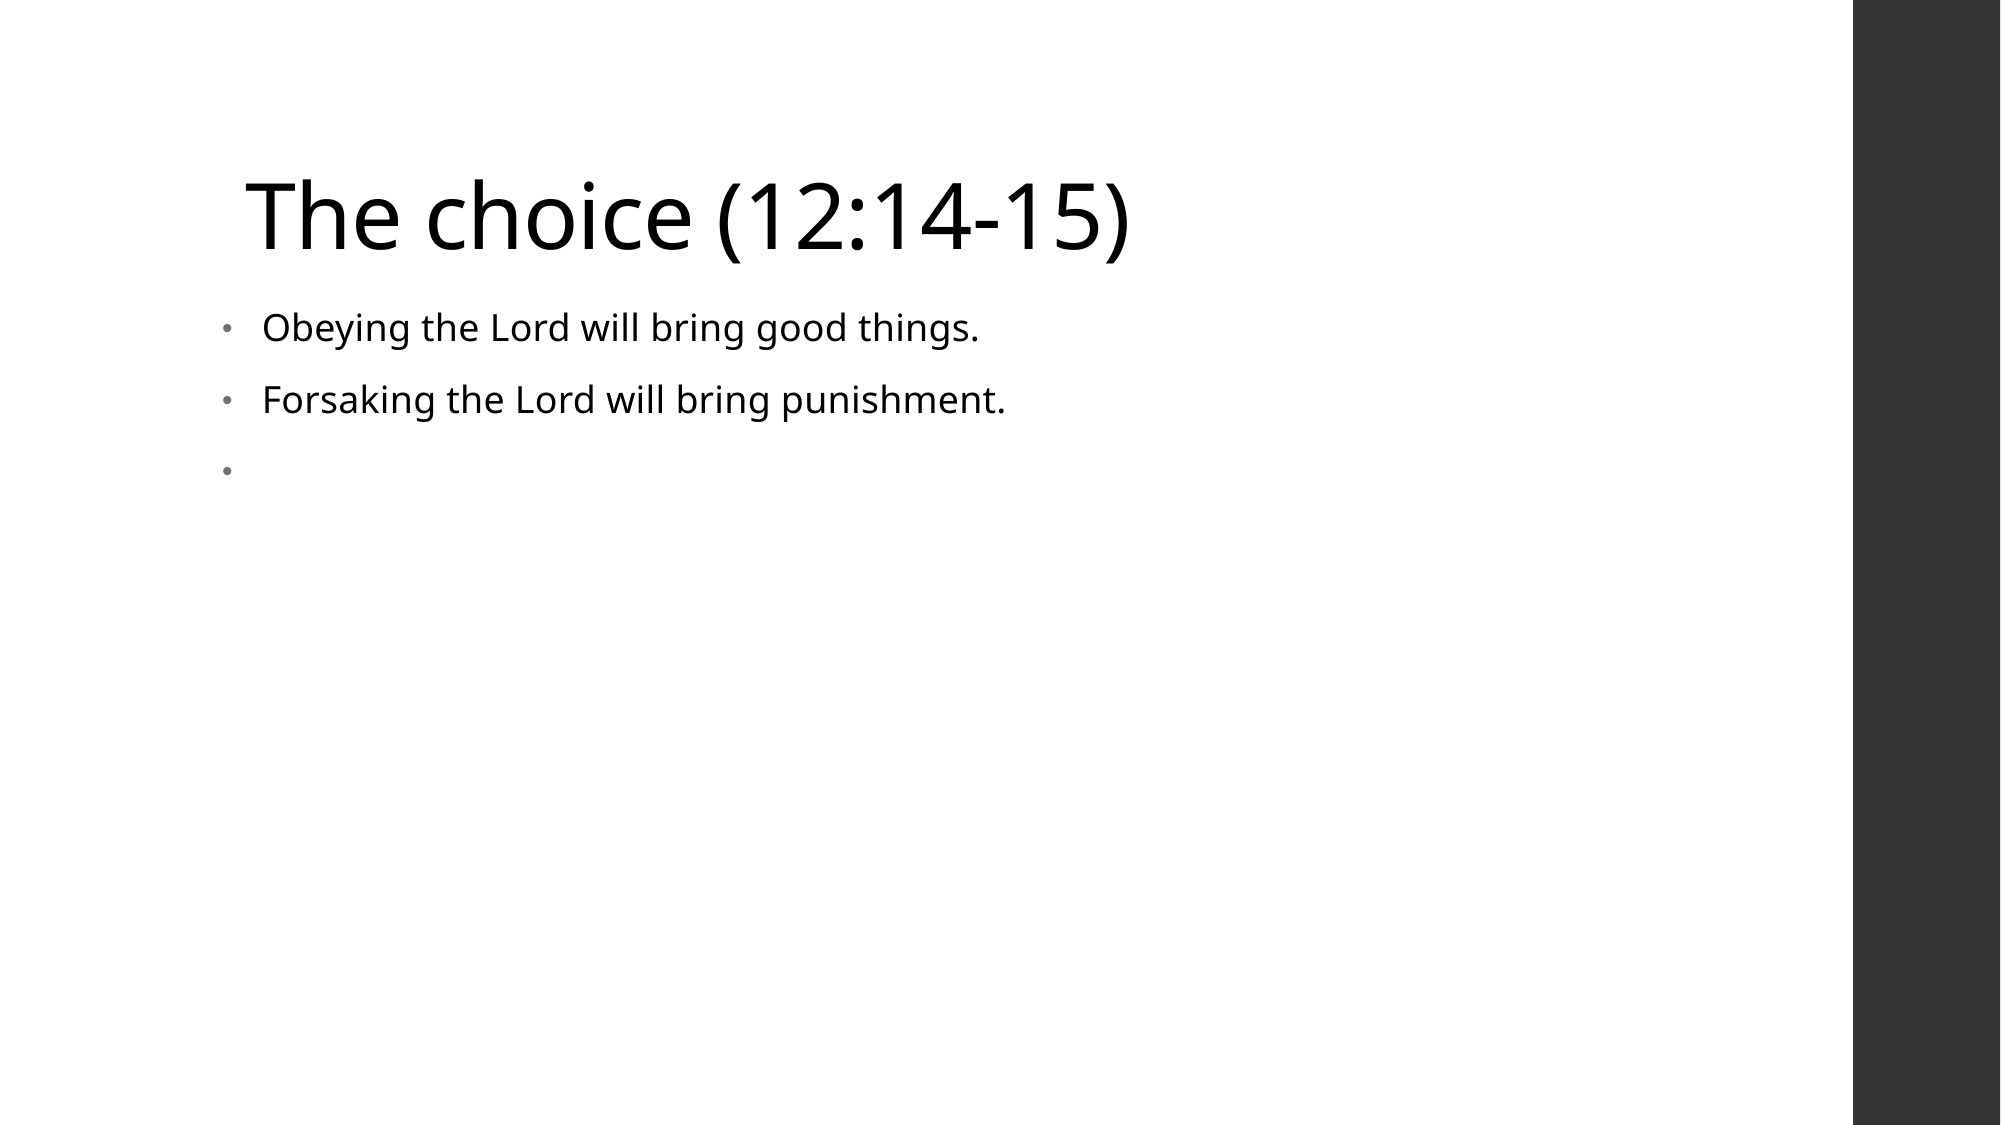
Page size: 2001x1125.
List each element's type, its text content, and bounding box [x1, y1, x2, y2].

list Obeying the Lord will bring good things. Forsaking the Lord will bring punishment. [206, 299, 1617, 1014]
title The choice (12:14-15) [206, 60, 1797, 278]
